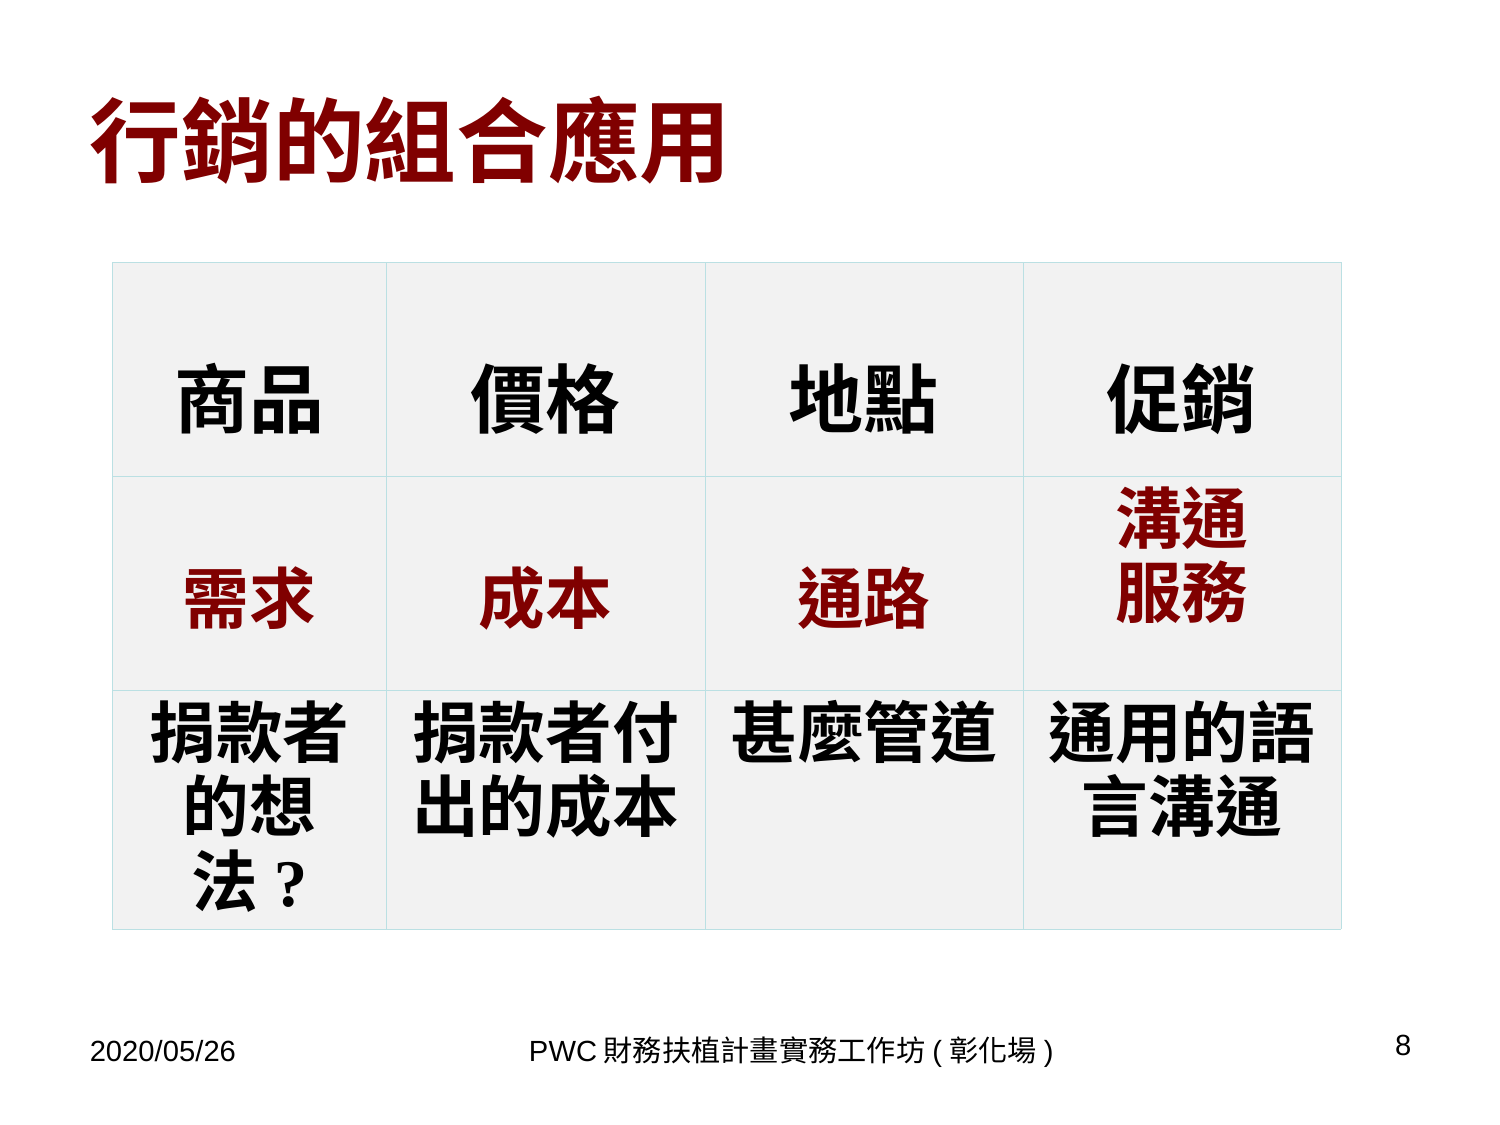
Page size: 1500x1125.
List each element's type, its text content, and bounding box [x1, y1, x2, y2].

table_cell 溝通 服務 [1024, 477, 1341, 690]
table_cell 捐款者的想法? [113, 691, 386, 929]
table_cell 通路 [706, 477, 1023, 690]
text_box 行銷的組合應用 [75, 45, 1426, 233]
text_box 2020/05/26 [74, 1024, 426, 1103]
table_header 商品 [113, 263, 386, 476]
table_cell 成本 [387, 477, 705, 690]
text_box <編號> [1076, 1018, 1427, 1097]
text_box PWC財務扶植計畫實務工作坊(彰化場) [512, 1024, 1087, 1103]
table_header 價格 [387, 263, 705, 476]
table_cell 通用的語言溝通 [1024, 691, 1341, 929]
table_cell 需求 [113, 477, 386, 690]
table_cell 甚麼管道 [706, 691, 1023, 929]
table_header 促銷 [1024, 263, 1341, 476]
table_header 地點 [706, 263, 1023, 476]
table_cell 捐款者付出的成本 [387, 691, 705, 929]
